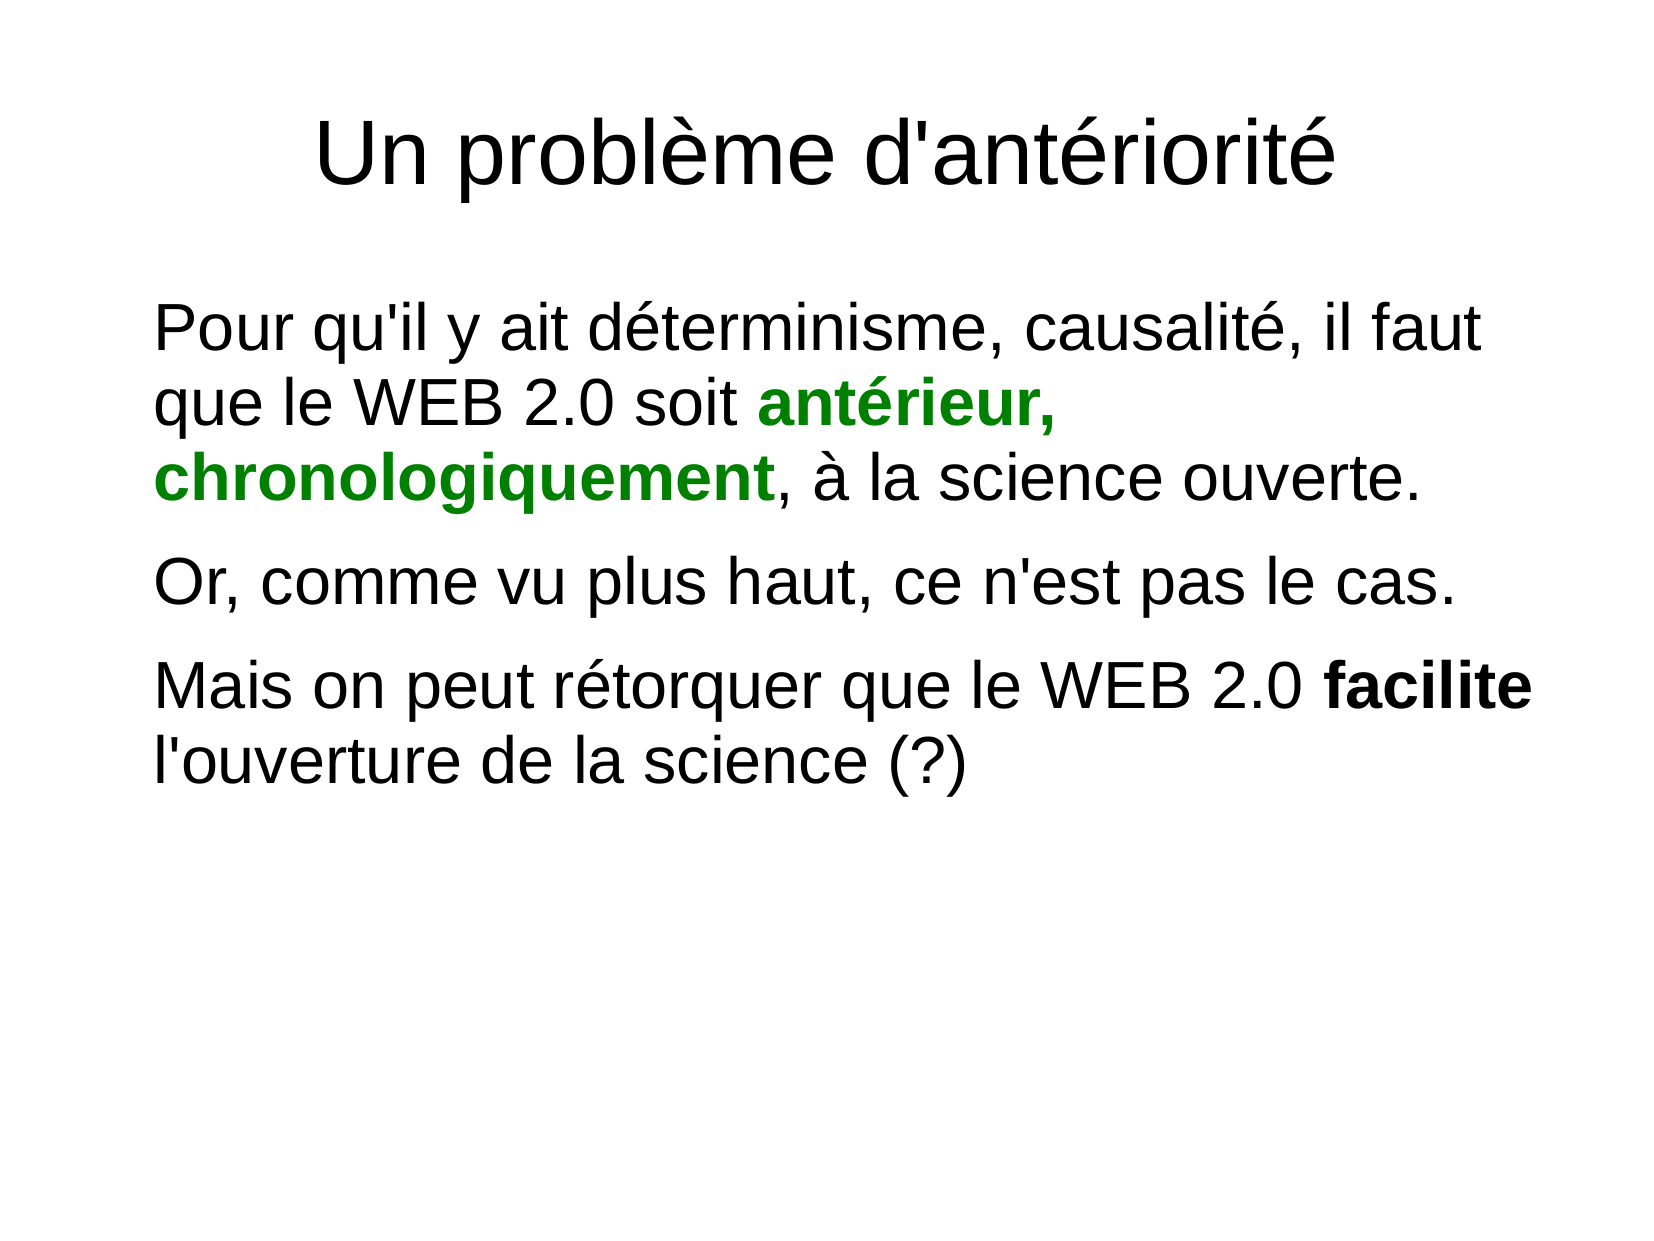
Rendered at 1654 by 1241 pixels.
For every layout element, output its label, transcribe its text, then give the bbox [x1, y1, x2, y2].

list Pour qu'il y ait déterminisme, causalité, il faut que le WEB 2.0 soit antérieur, chronologiquement, à la science ouverte. Or, comme vu plus haut, ce n'est pas le cas. Mais on peut rétorquer que le WEB 2.0 facilite l'ouverture de la science (?) [82, 290, 1538, 1010]
title Un problème d'antériorité [82, 49, 1571, 257]
